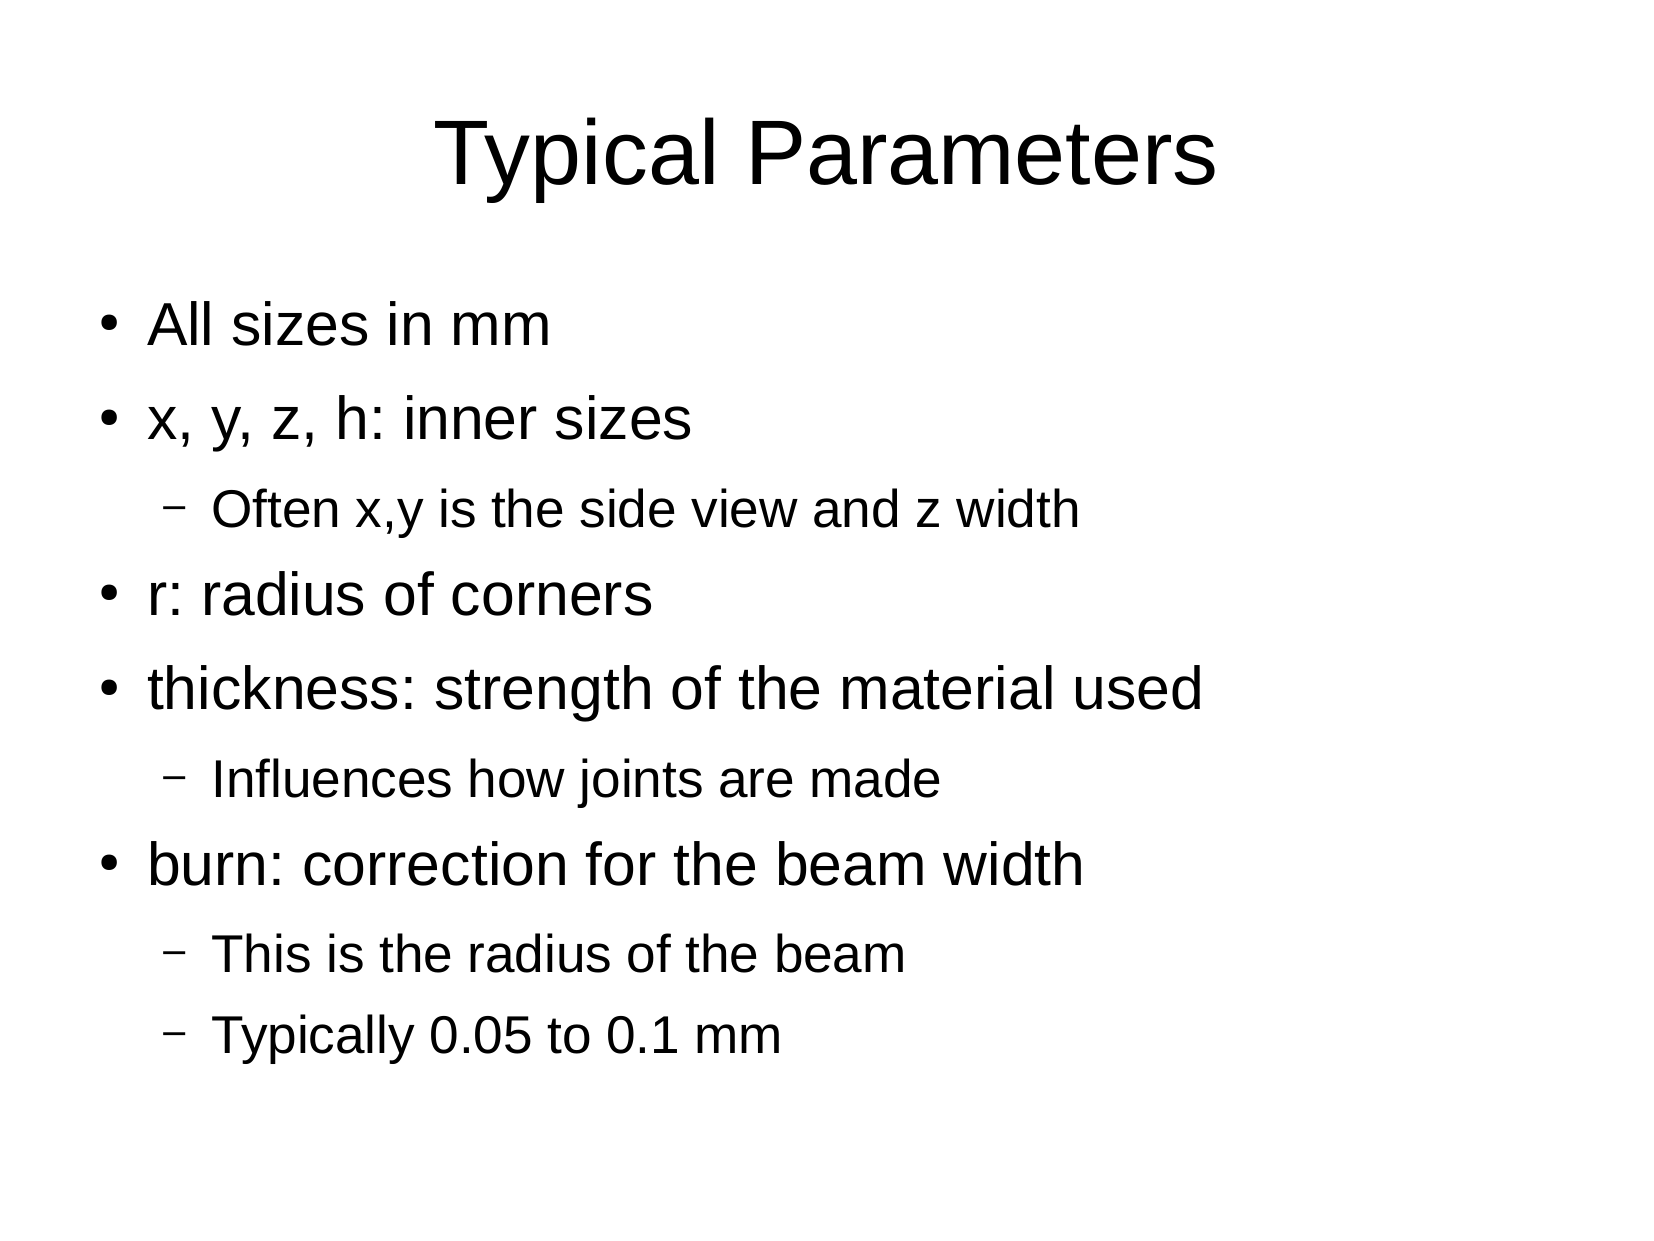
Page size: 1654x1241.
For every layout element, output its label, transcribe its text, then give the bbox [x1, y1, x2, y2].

list All sizes in mm x, y, z, h: inner sizes Often x,y is the side view and z width r: radius of corners thickness: strength of the material used Influences how joints are made burn: correction for the beam width This is the radius of the beam Typically 0.05 to 0.1 mm [82, 290, 1571, 1068]
title Typical Parameters [82, 49, 1571, 257]
